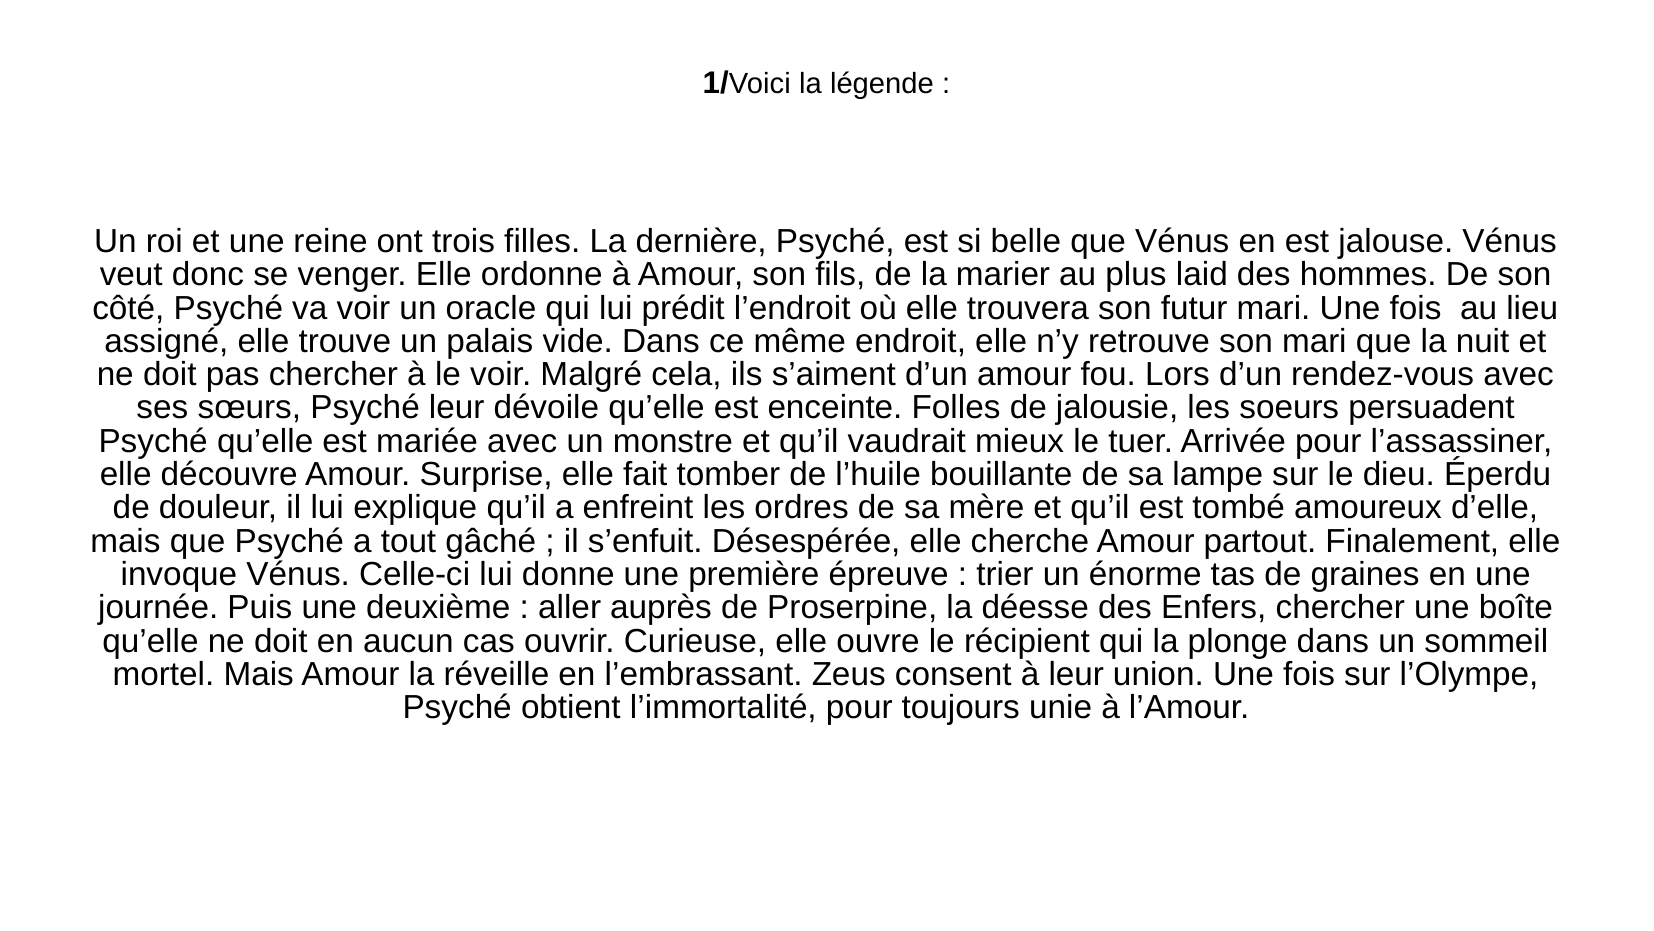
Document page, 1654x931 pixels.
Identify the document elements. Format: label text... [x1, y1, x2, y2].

subtitle 1/Voici la légende : Un roi et une reine ont trois filles. La dernière, Psyché, est si belle que Vénus en est jalouse. Vénus veut donc se venger. Elle ordonne à Amour, son fils, de la marier au plus laid des hommes. De son côté, Psyché va voir un oracle qui lui prédit l’endroit où elle trouvera son futur mari. Une fois au lieu assigné, elle trouve un palais vide. Dans ce même endroit, elle n’y retrouve son mari que la nuit et ne doit pas chercher à le voir. Malgré cela, ils s’aiment d’un amour fou. Lors d’un rendez-vous avec ses sœurs, Psyché leur dévoile qu’elle est enceinte. Folles de jalousie, les soeurs persuadent Psyché qu’elle est mariée avec un monstre et qu’il vaudrait mieux le tuer. Arrivée pour l’assassiner, elle découvre Amour. Surprise, elle fait tomber de l’huile bouillante de sa lampe sur le dieu. Éperdu de douleur, il lui explique qu’il a enfreint les ordres de sa mère et qu’il est tombé amoureux d’elle, mais que Psyché a tout gâché ; il s’enfuit. Désespérée, elle cherche Amour partout. Finalement, elle invoque Vénus. Celle-ci lui donne une première épreuve : trier un énorme tas de graines en une journée. Puis une deuxième : aller auprès de Proserpine, la déesse des Enfers, chercher une boîte qu’elle ne doit en aucun cas ouvrir. Curieuse, elle ouvre le récipient qui la plonge dans un sommeil mortel. Mais Amour la réveille en l’embrassant. Zeus consent à leur union. Une fois sur l’Olympe, Psyché obtient l’immortalité, pour toujours unie à l’Amour. [82, 37, 1571, 757]
